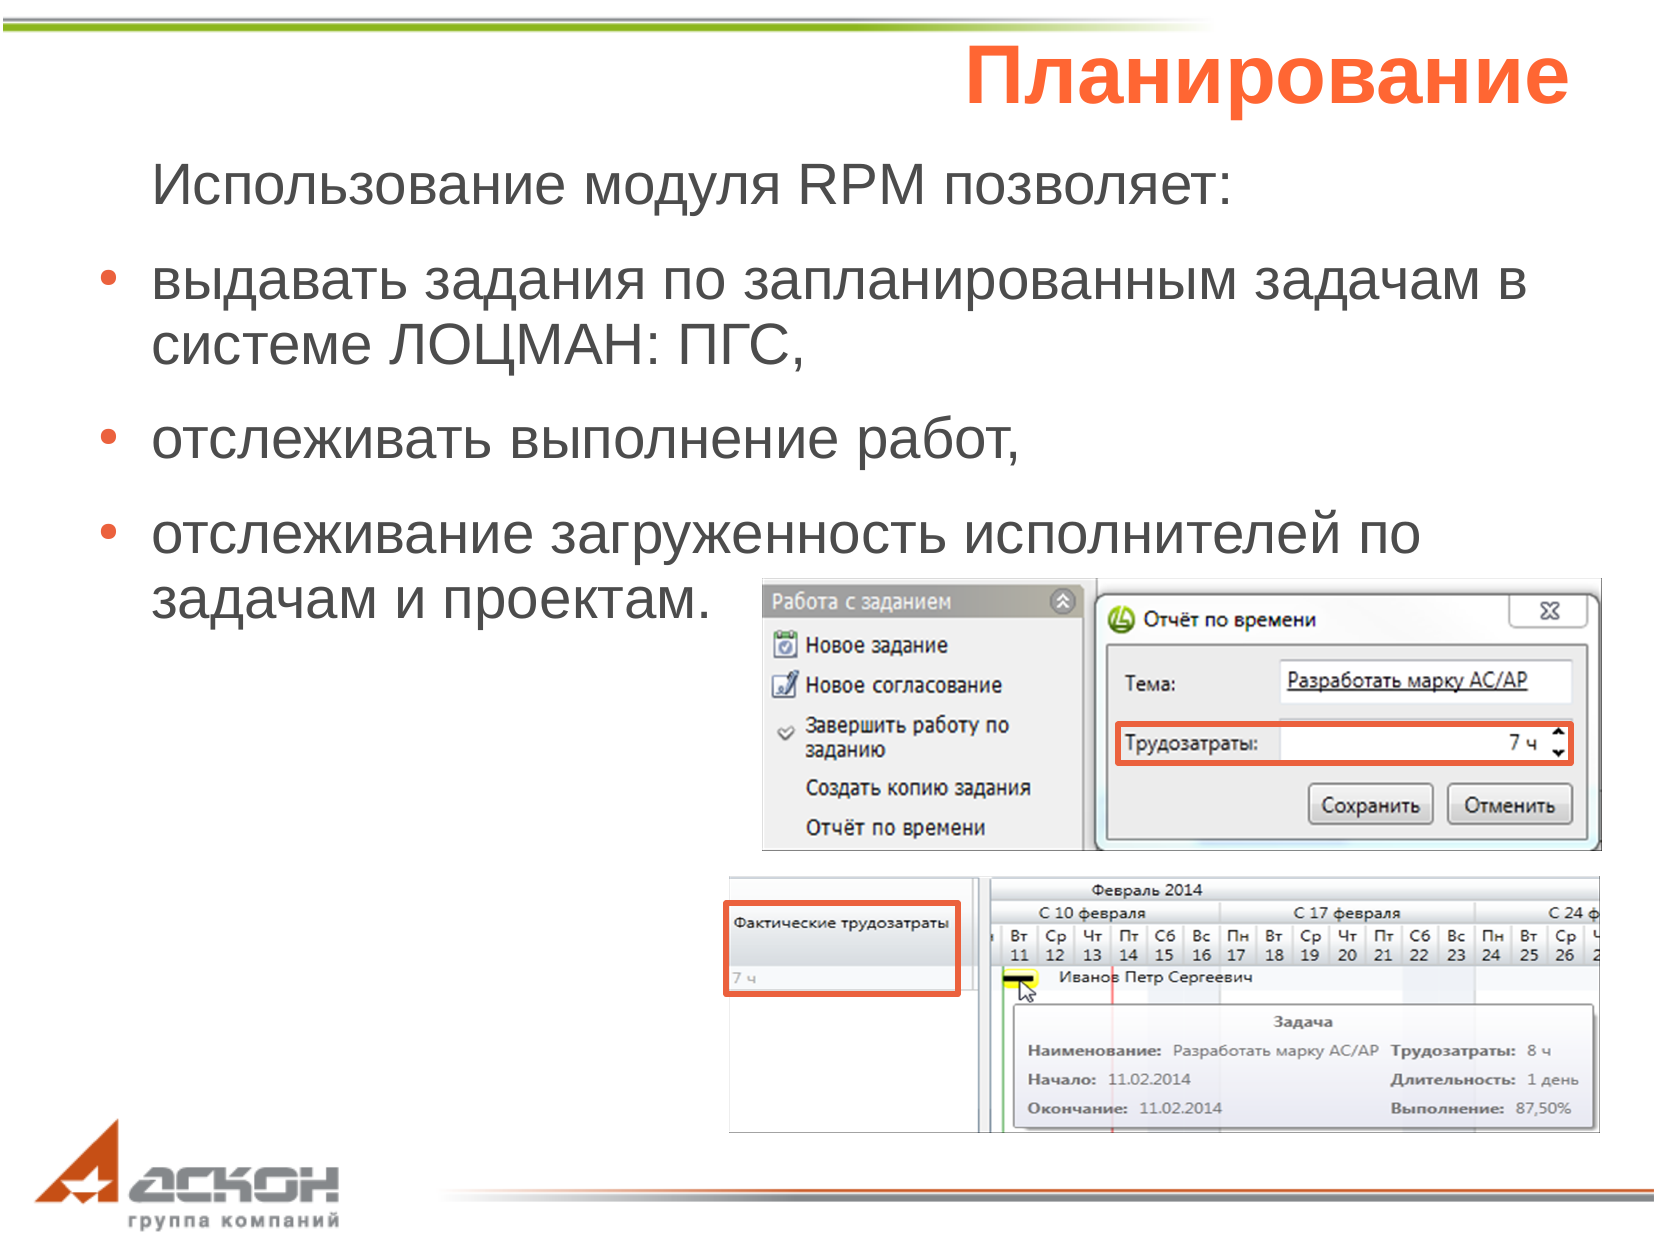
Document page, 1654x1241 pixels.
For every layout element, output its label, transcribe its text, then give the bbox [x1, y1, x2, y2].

text_box [726, 903, 958, 995]
picture [3, 0, 1654, 1241]
list Использование модуля RPM позволяет: выдавать задания по запланированным задачам в системе ЛОЦМАН: ПГС, отслеживать выполнение работ, отслеживание загруженность исполнителей по задачам и проектам. [80, 152, 1569, 971]
text_box [1118, 724, 1571, 763]
title Планирование [82, 25, 1571, 125]
